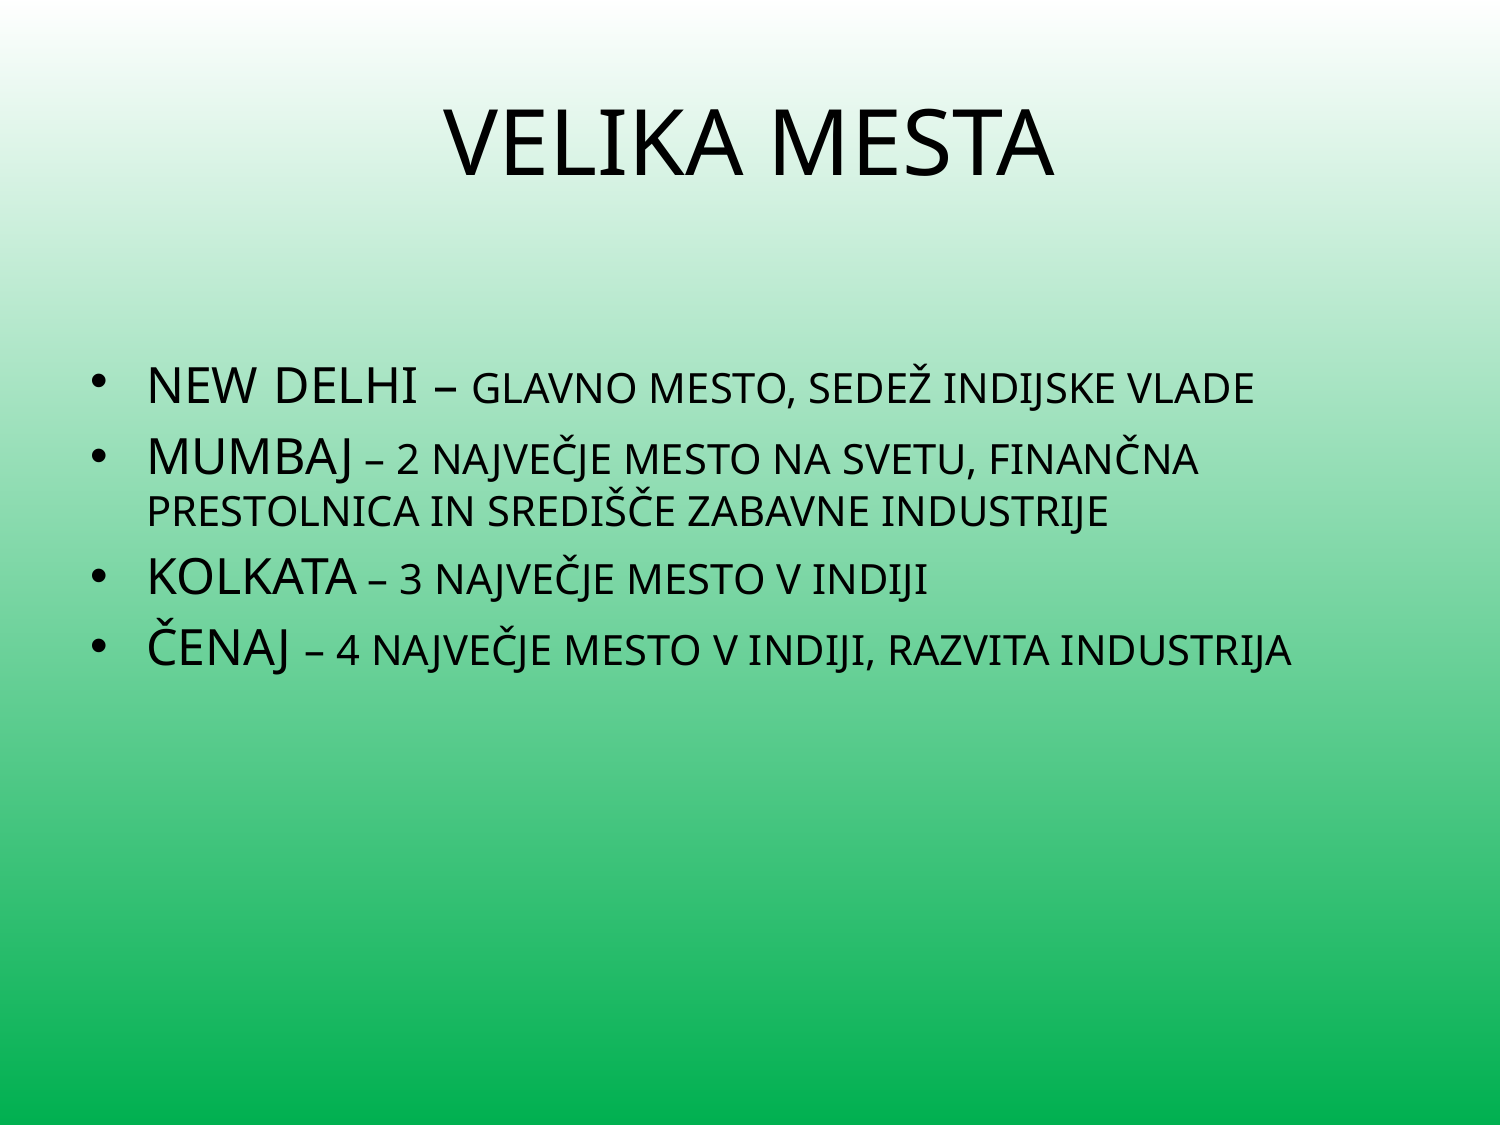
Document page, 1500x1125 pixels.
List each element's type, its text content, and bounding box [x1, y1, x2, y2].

list NEW DELHI – GLAVNO MESTO, SEDEŽ INDIJSKE VLADE MUMBAJ – 2 NAJVEČJE MESTO NA SVETU, FINANČNA PRESTOLNICA IN SREDIŠČE ZABAVNE INDUSTRIJE KOLKATA – 3 NAJVEČJE MESTO V INDIJI ČENAJ – 4 NAJVEČJE MESTO V INDIJI, RAZVITA INDUSTRIJA [75, 337, 1425, 875]
title VELIKA MESTA [75, 45, 1425, 233]
